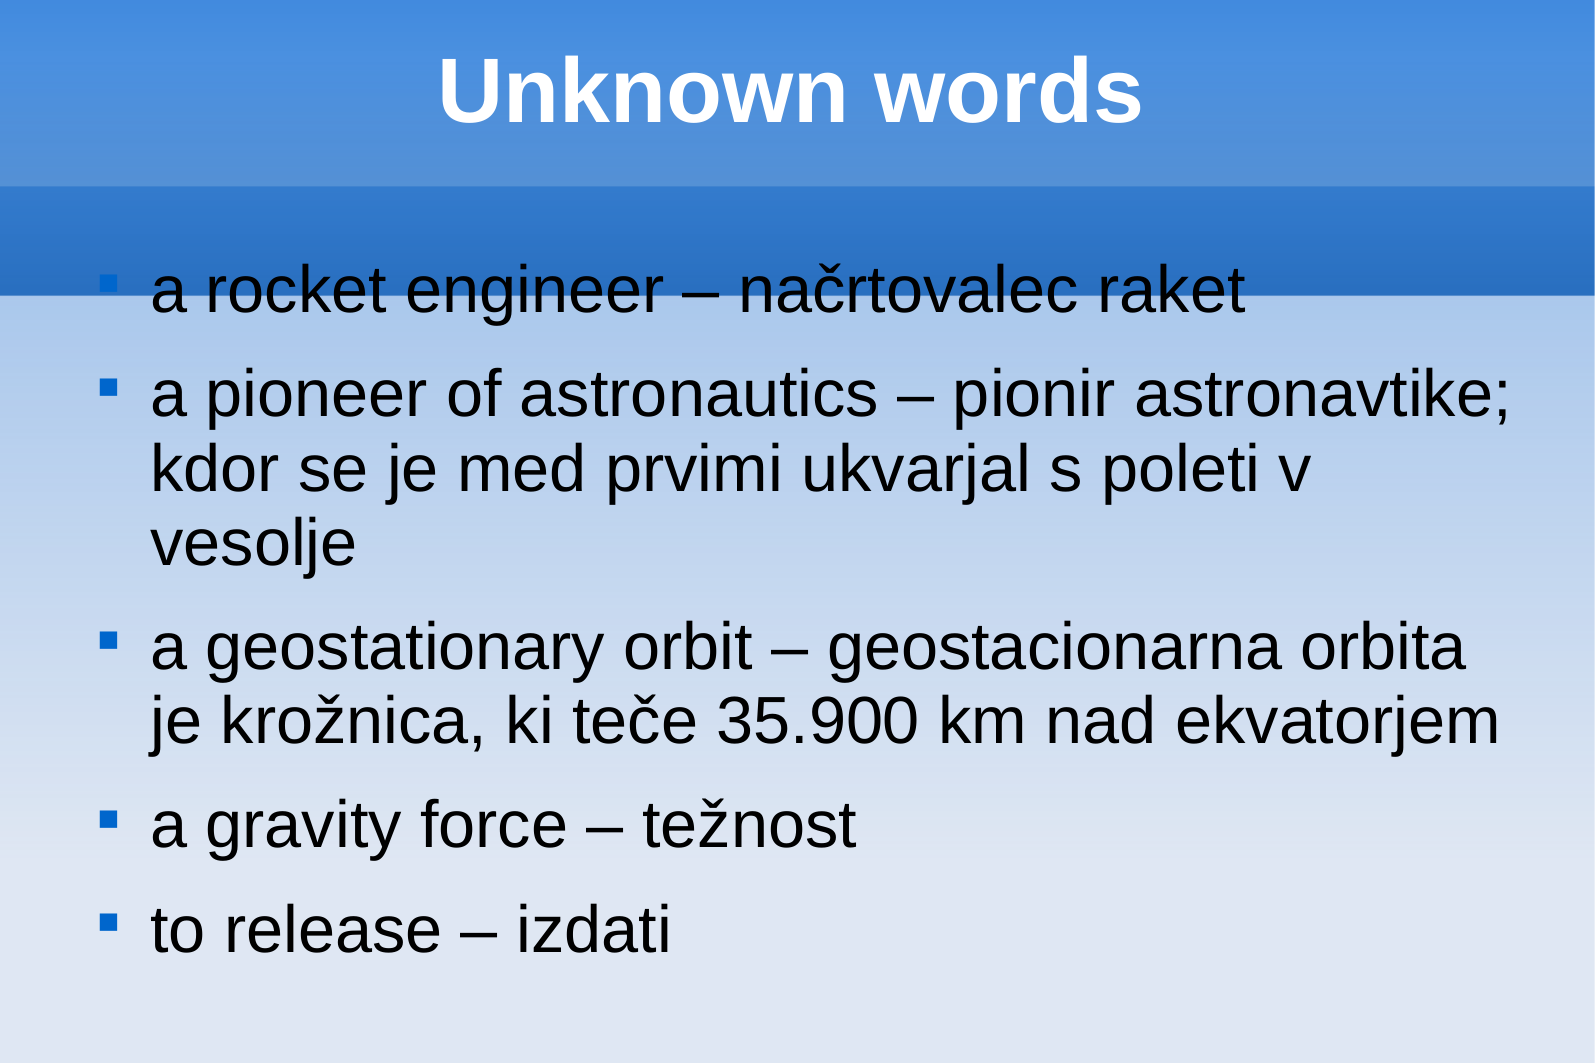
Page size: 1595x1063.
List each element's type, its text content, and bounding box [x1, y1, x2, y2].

picture [0, 0, 1595, 1063]
list a rocket engineer – načrtovalec raket a pioneer of astronautics – pionir astronavtike; kdor se je med prvimi ukvarjal s poleti v vesolje a geostationary orbit – geostacionarna orbita je krožnica, ki teče 35.900 km nad ekvatorjem a gravity force – težnost to release – izdati [79, 248, 1515, 966]
title Unknown words [73, 0, 1509, 178]
